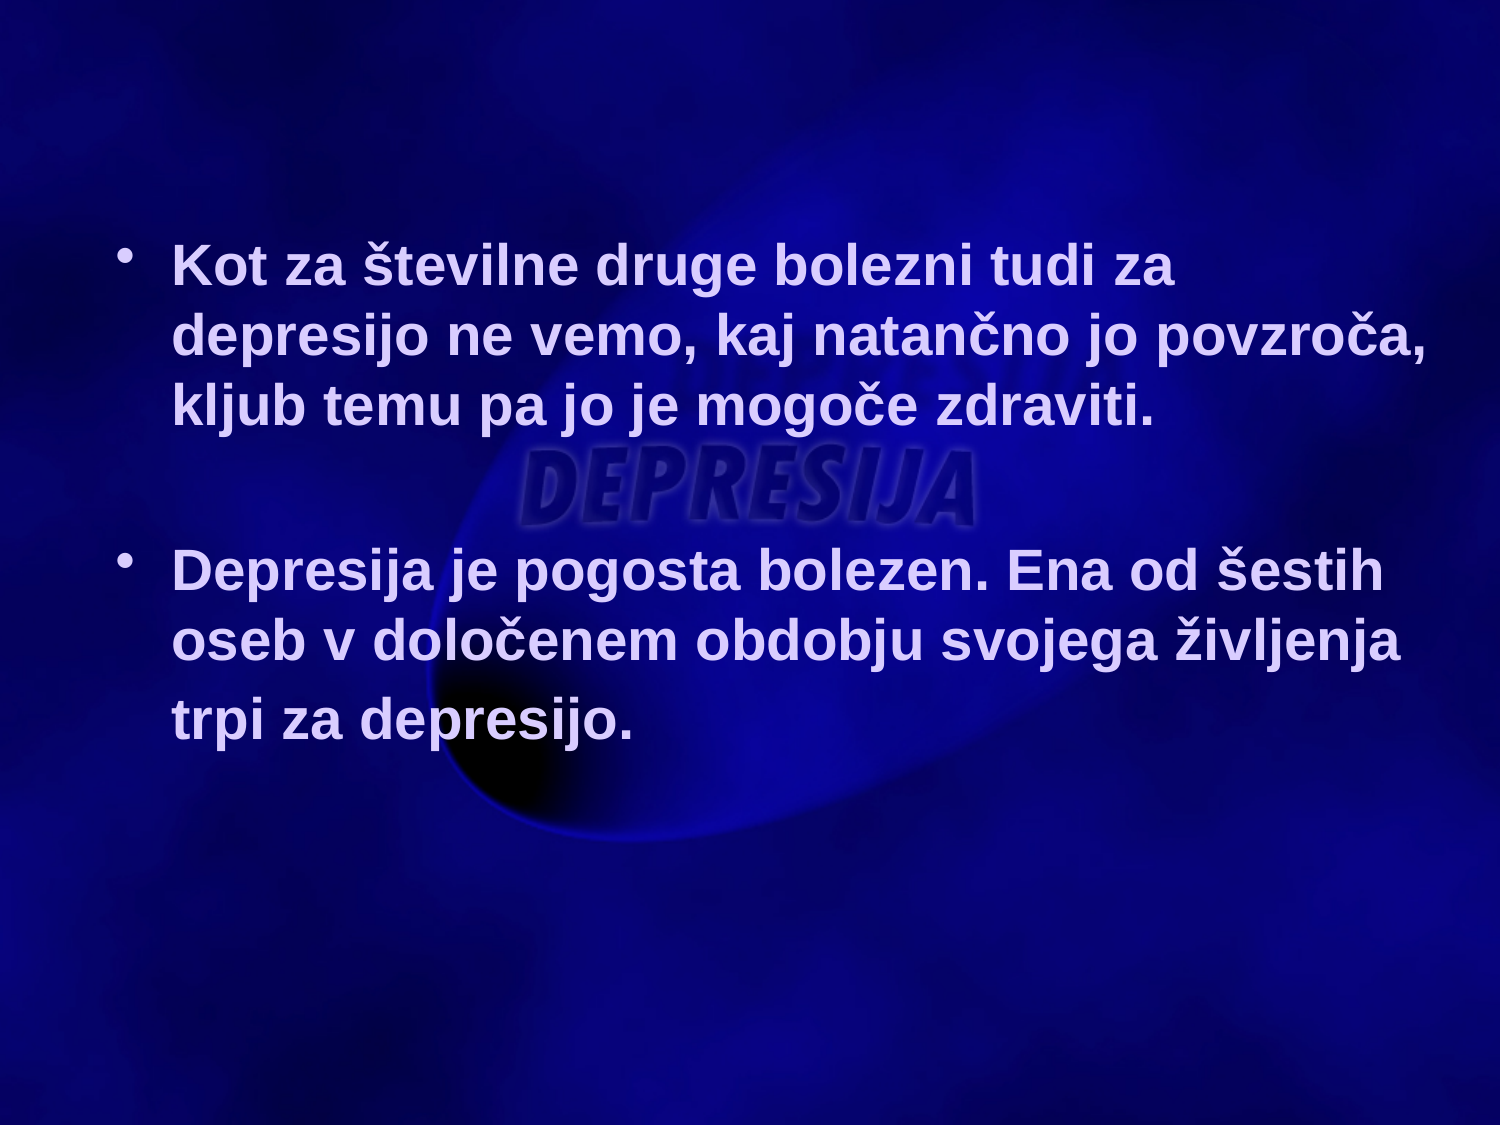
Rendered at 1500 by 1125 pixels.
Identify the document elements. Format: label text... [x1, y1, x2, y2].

picture [0, 0, 1500, 1125]
list Kot za številne druge bolezni tudi za depresijo ne vemo, kaj natančno jo povzroča, kljub temu pa jo je mogoče zdraviti. Depresija je pogosta bolezen. Ena od šestih oseb v določenem obdobju svojega življenja trpi za depresijo. [100, 220, 1451, 963]
